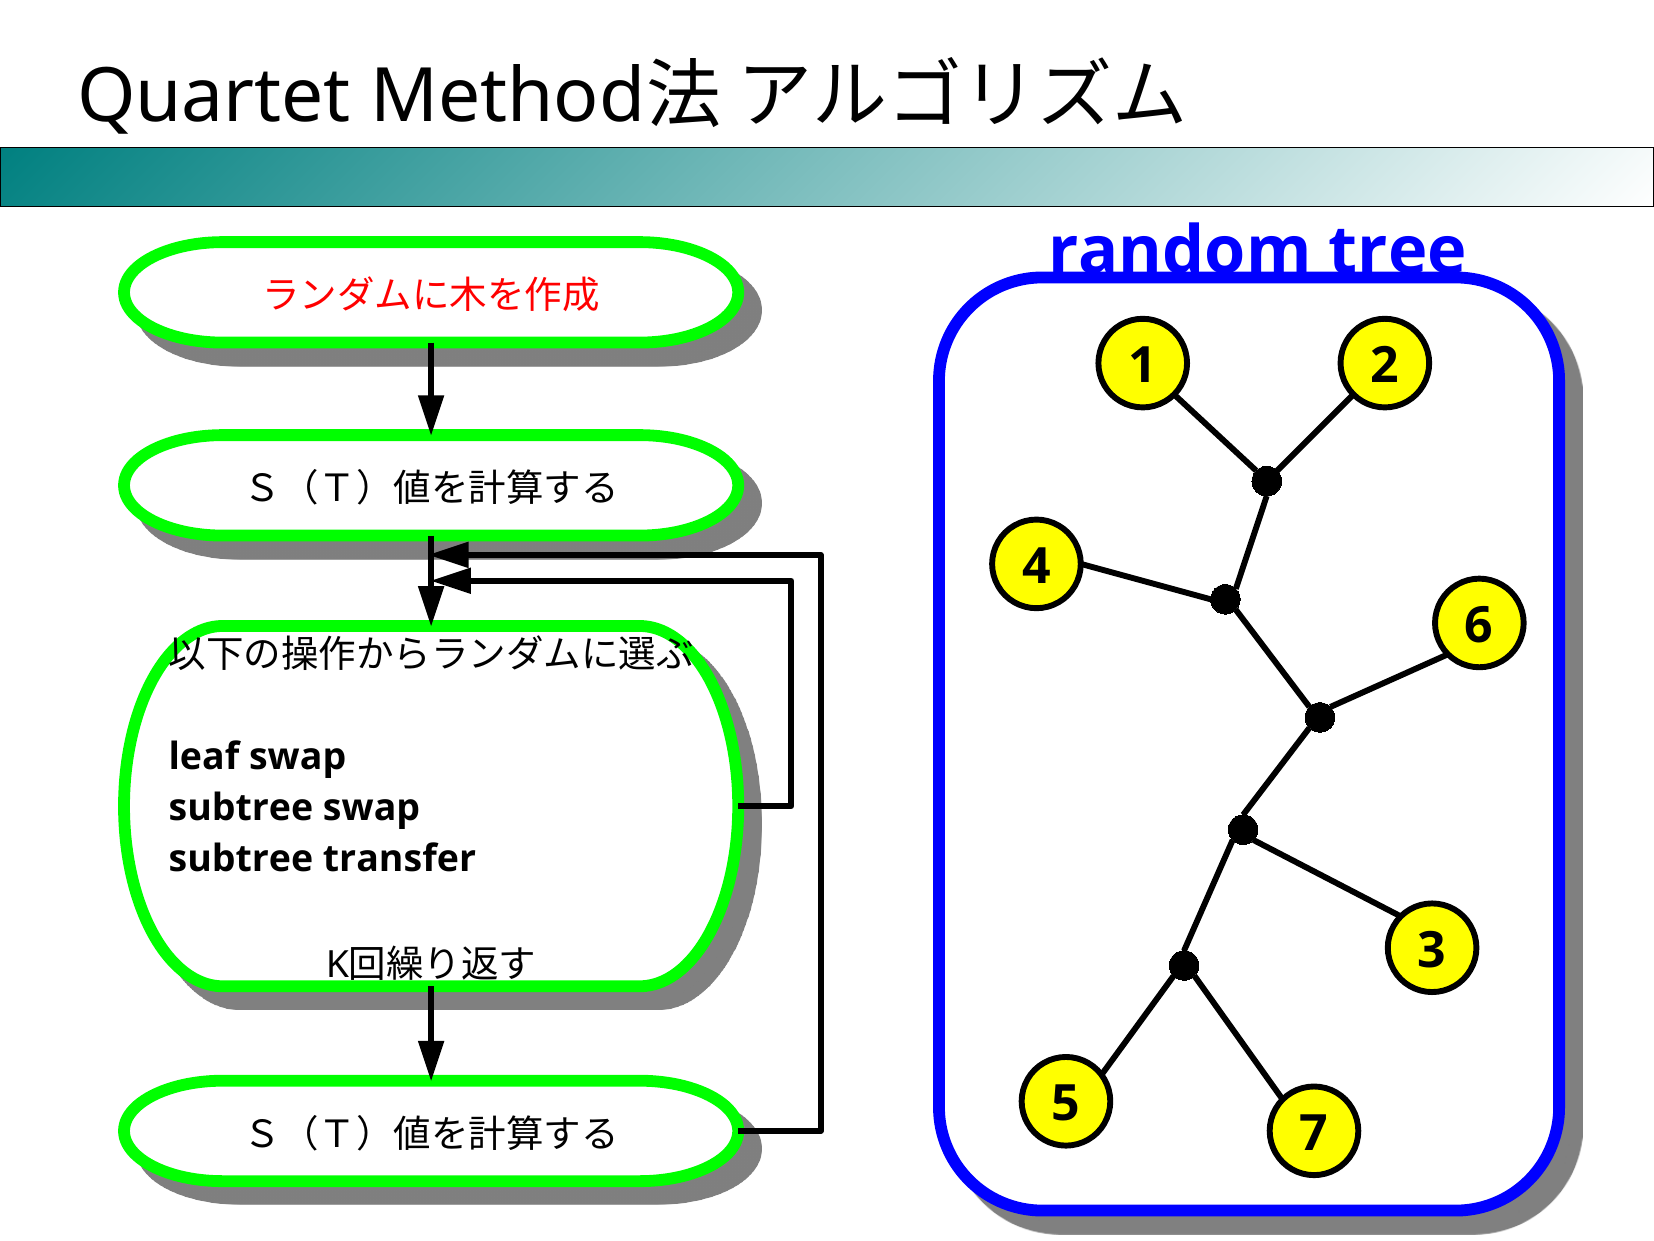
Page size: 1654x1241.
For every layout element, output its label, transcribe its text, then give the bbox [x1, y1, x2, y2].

text_box 5 [1021, 1056, 1111, 1146]
text_box 2 [1340, 318, 1430, 408]
text_box 以下の操作からランダムに選ぶ leaf swap subtree swap subtree transfer K回繰り返す [124, 625, 739, 987]
text_box random tree [1053, 194, 1463, 282]
text_box 1 [1098, 318, 1188, 408]
text_box 4 [992, 519, 1081, 609]
title Quartet Method法 アルゴリズム [77, 29, 1566, 148]
text_box ランダムに木を作成 [124, 242, 739, 343]
text_box 6 [1435, 578, 1524, 668]
text_box 3 [1387, 903, 1477, 993]
text_box 7 [1269, 1086, 1359, 1176]
text_box [938, 277, 1560, 1211]
text_box Ｓ（Ｔ）値を計算する [124, 435, 739, 536]
text_box Ｓ（Ｔ）値を計算する [124, 1080, 739, 1182]
